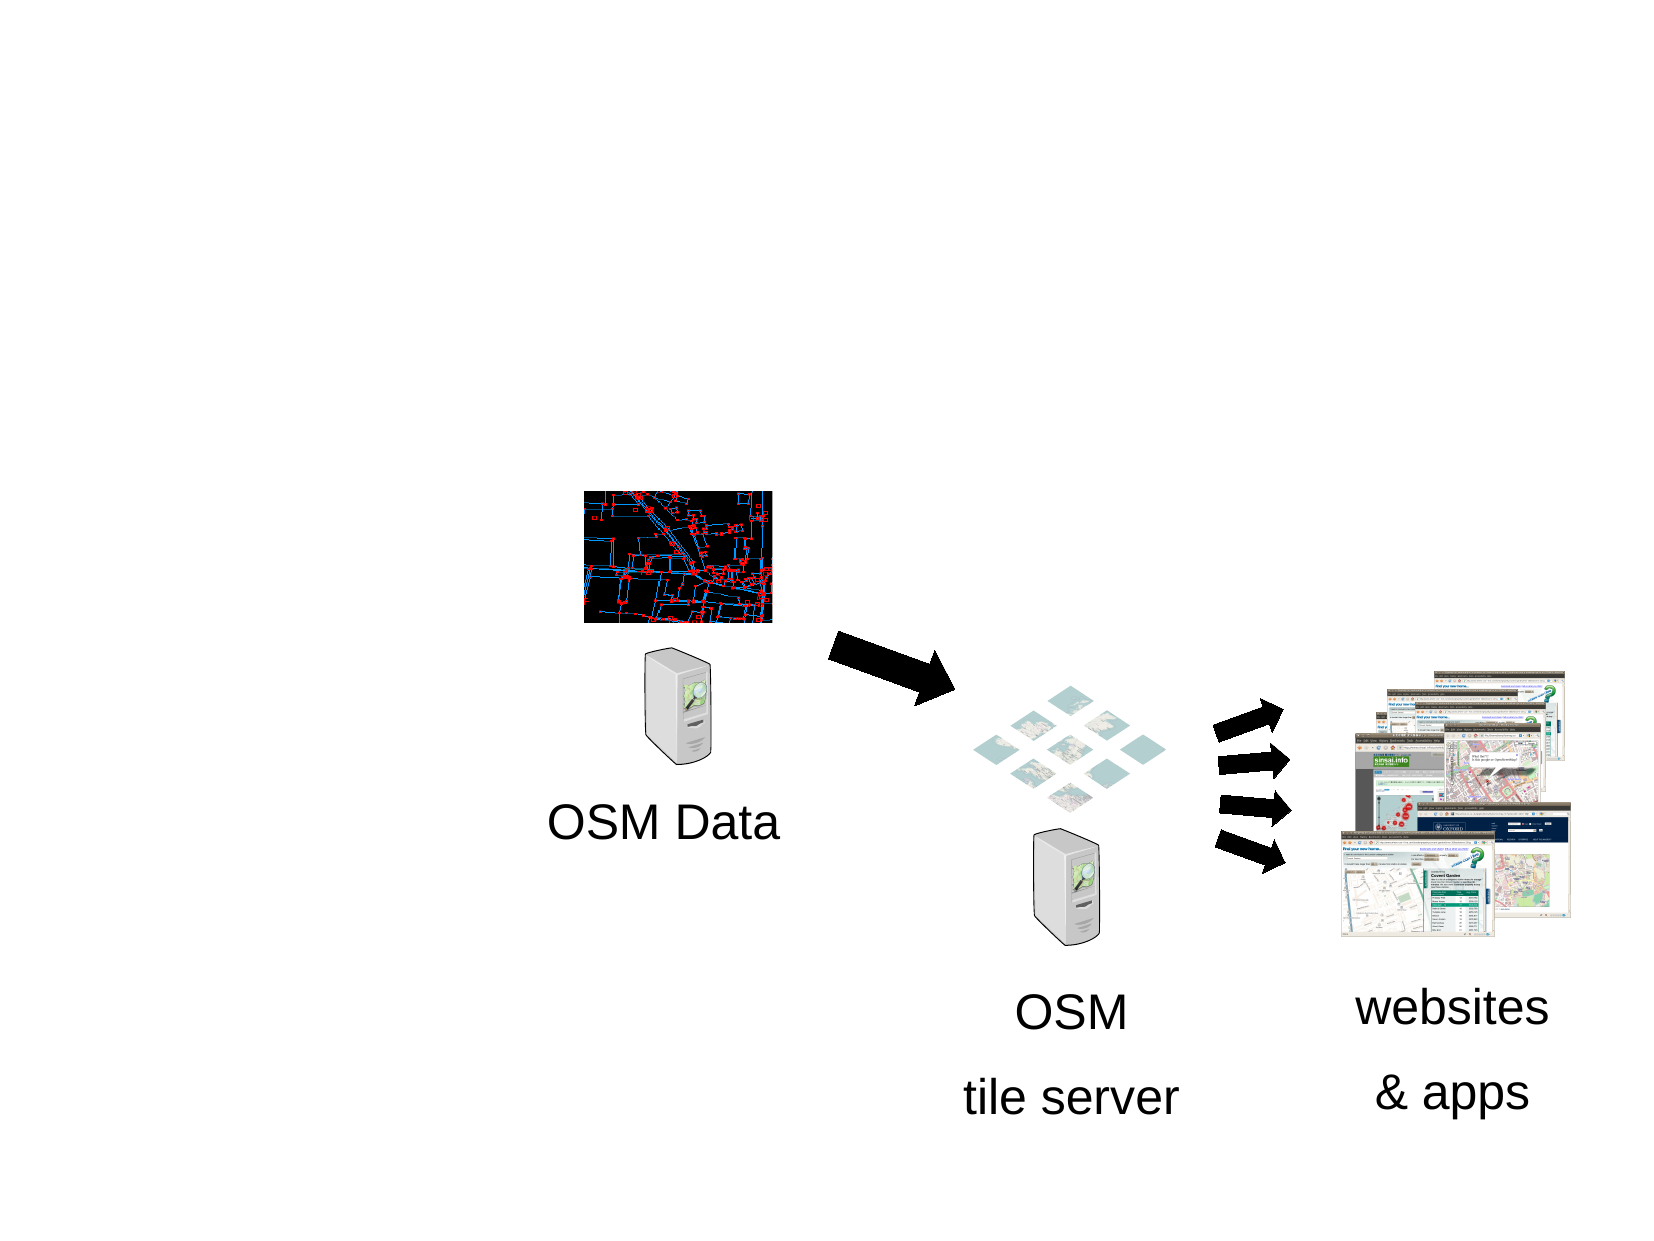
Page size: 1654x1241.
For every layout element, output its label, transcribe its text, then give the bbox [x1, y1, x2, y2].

picture [971, 682, 1170, 819]
text_box [1218, 743, 1290, 779]
list OSM Data [527, 794, 801, 966]
picture [1341, 671, 1571, 937]
list websites & apps [1269, 979, 1636, 1121]
text_box [1219, 790, 1292, 827]
list OSM tile server [952, 984, 1191, 1156]
text_box [1213, 698, 1284, 743]
text_box [1215, 829, 1286, 874]
picture [643, 646, 713, 766]
text_box [828, 631, 955, 706]
picture [1032, 827, 1101, 947]
picture [584, 491, 773, 623]
